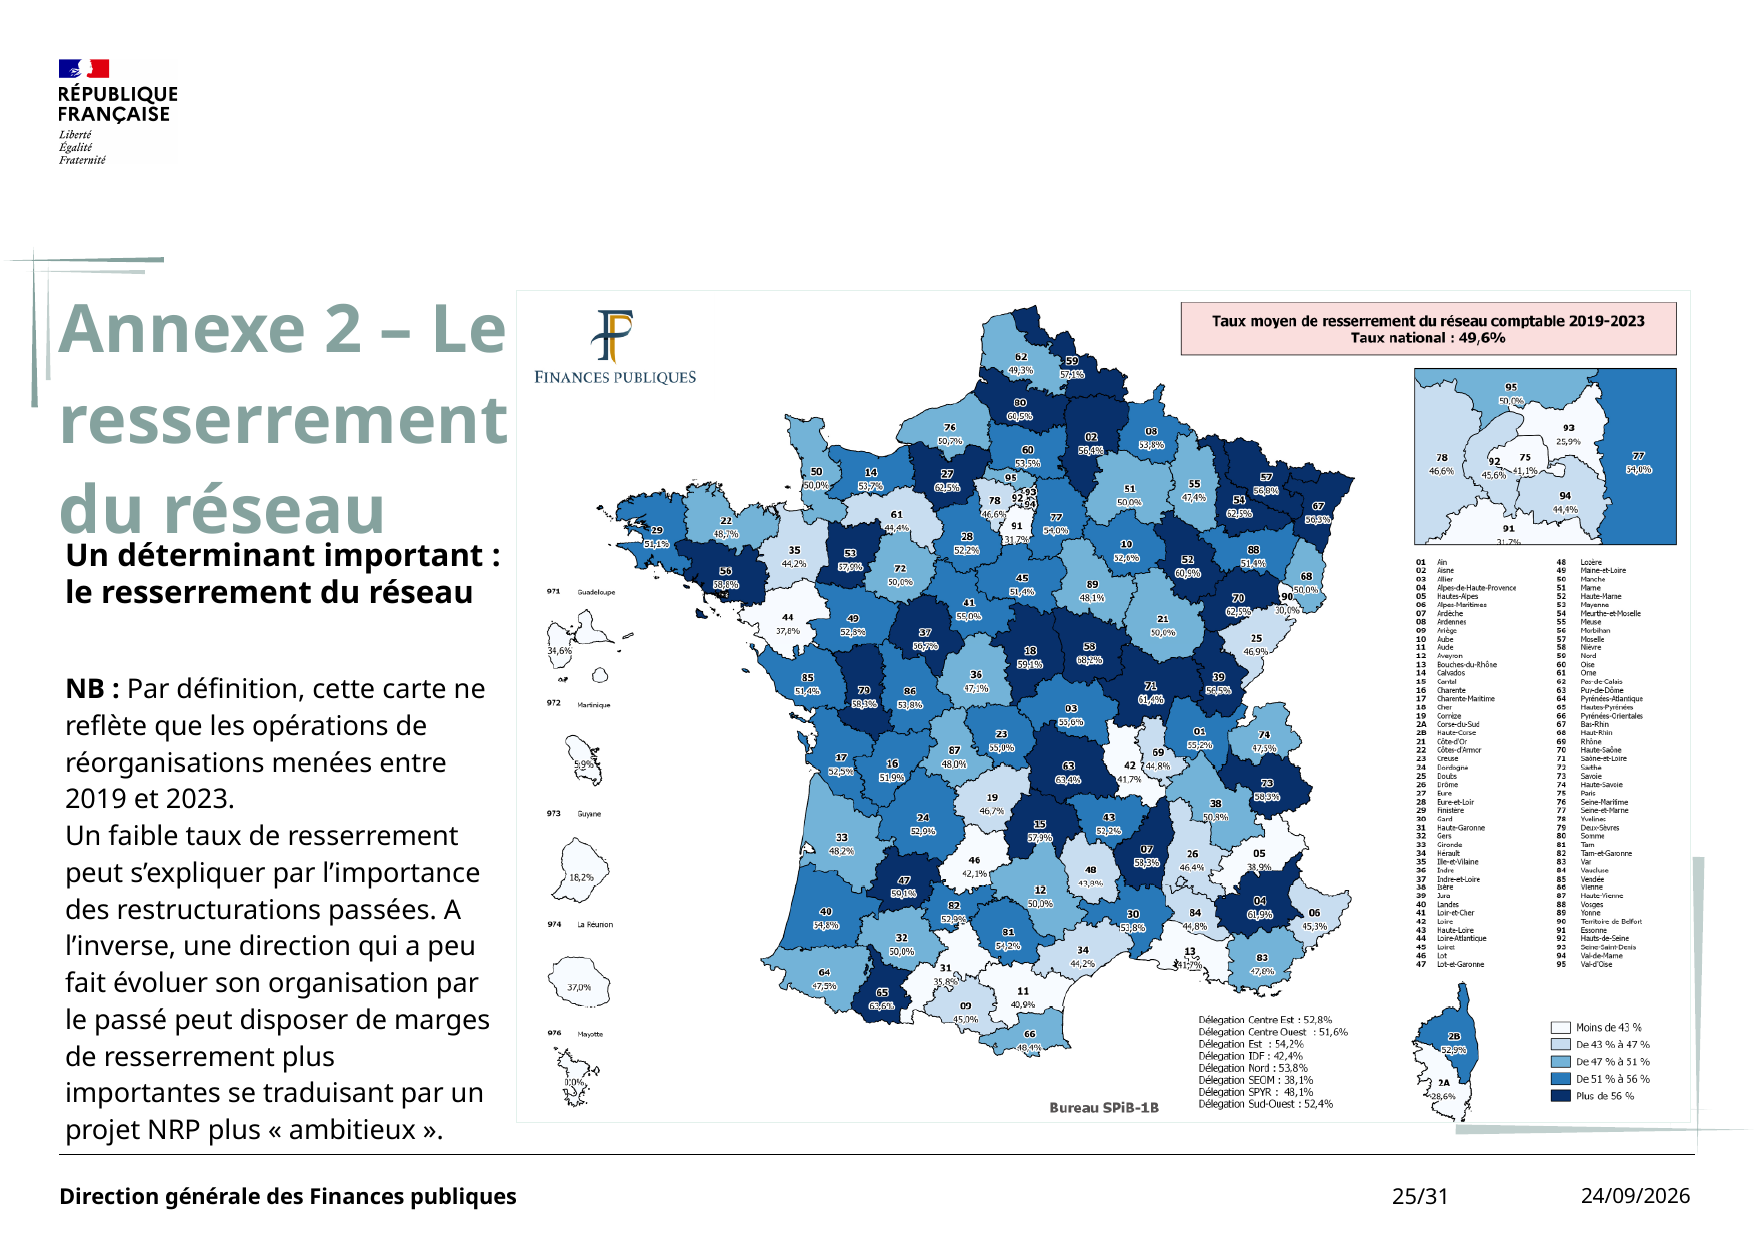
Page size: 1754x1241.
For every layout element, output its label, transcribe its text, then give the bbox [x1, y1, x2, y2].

picture [59, 59, 178, 164]
text_box Un déterminant important : le resserrement du réseau [50, 466, 516, 766]
text_box NB : Par définition, cette carte ne reflète que les opérations de réorganisations menées entre 2019 et 2023. Un faible taux de resserrement peut s’expliquer par l’importance des restructurations passées. A l’inverse, une direction qui a peu fait évoluer son organisation par le passé peut disposer de marges de resserrement plus importantes se traduisant par un projet NRP plus « ambitieux ». [50, 662, 513, 1241]
list Annexe 2 – Le resserrement du réseau [59, 281, 523, 466]
picture [516, 290, 1691, 1123]
